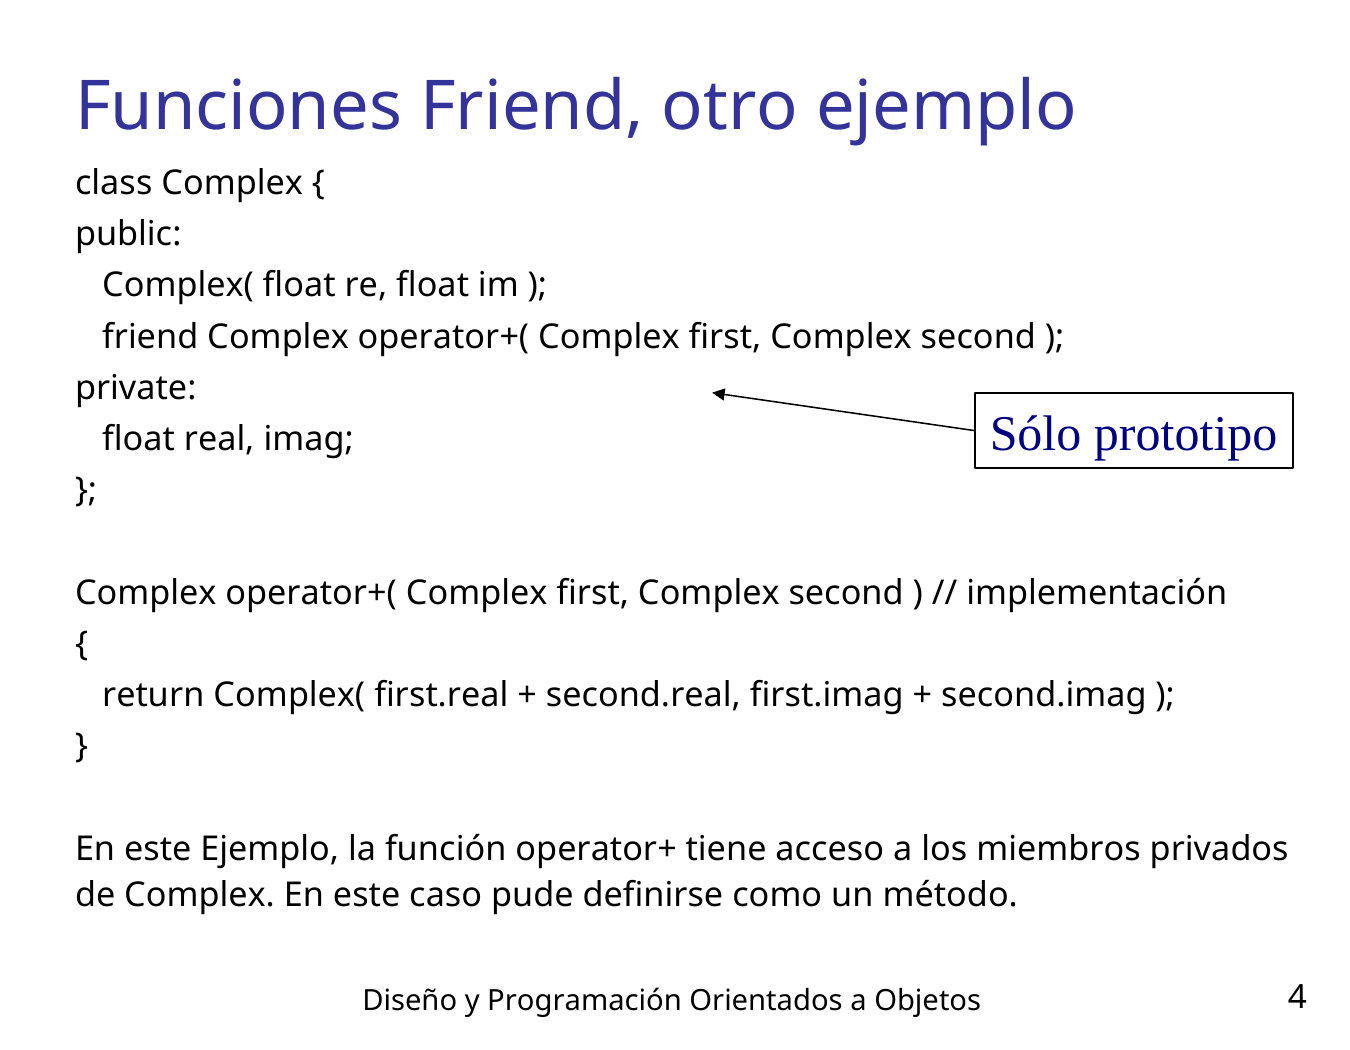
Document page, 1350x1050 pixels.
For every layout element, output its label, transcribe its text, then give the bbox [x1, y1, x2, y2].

title Funciones Friend, otro ejemplo [75, 23, 1319, 175]
list class Complex { public: Complex( float re, float im ); friend Complex operator+( Complex first, Complex second ); private: float real, imag; }; Complex operator+( Complex first, Complex second ) // implementación { return Complex( first.real + second.real, first.imag + second.imag ); } En este Ejemplo, la función operator+ tiene acceso a los miembros privados de Complex. En este caso pude definirse como un método. [75, 157, 1316, 938]
text_box Sólo prototipo [975, 393, 1293, 469]
